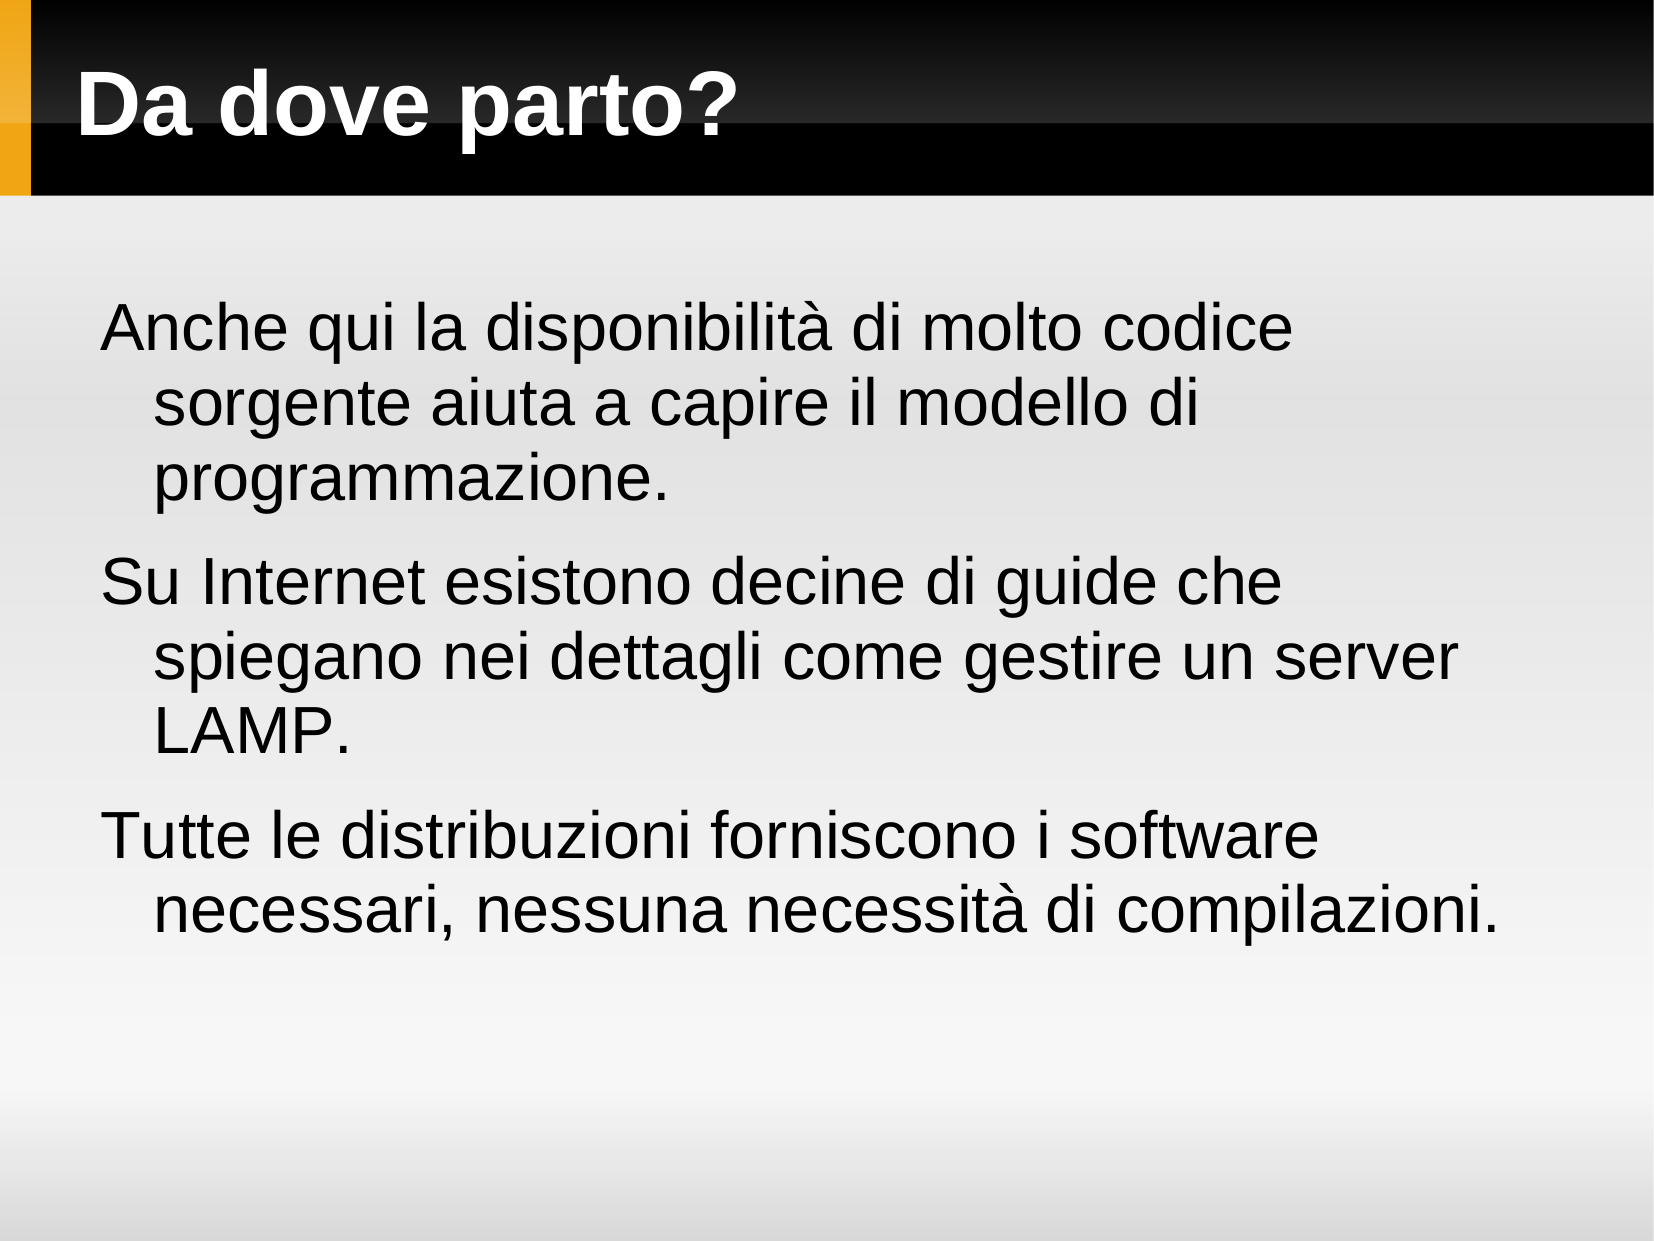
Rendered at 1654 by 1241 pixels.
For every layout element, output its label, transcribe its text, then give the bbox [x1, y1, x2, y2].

title Da dove parto? [75, 7, 1565, 200]
picture [0, 0, 1654, 1241]
list Anche qui la disponibilità di molto codice sorgente aiuta a capire il modello di programmazione. Su Internet esistono decine di guide che spiegano nei dettagli come gestire un server LAMP. Tutte le distribuzioni forniscono i software necessari, nessuna necessità di compilazioni. [82, 290, 1571, 1094]
